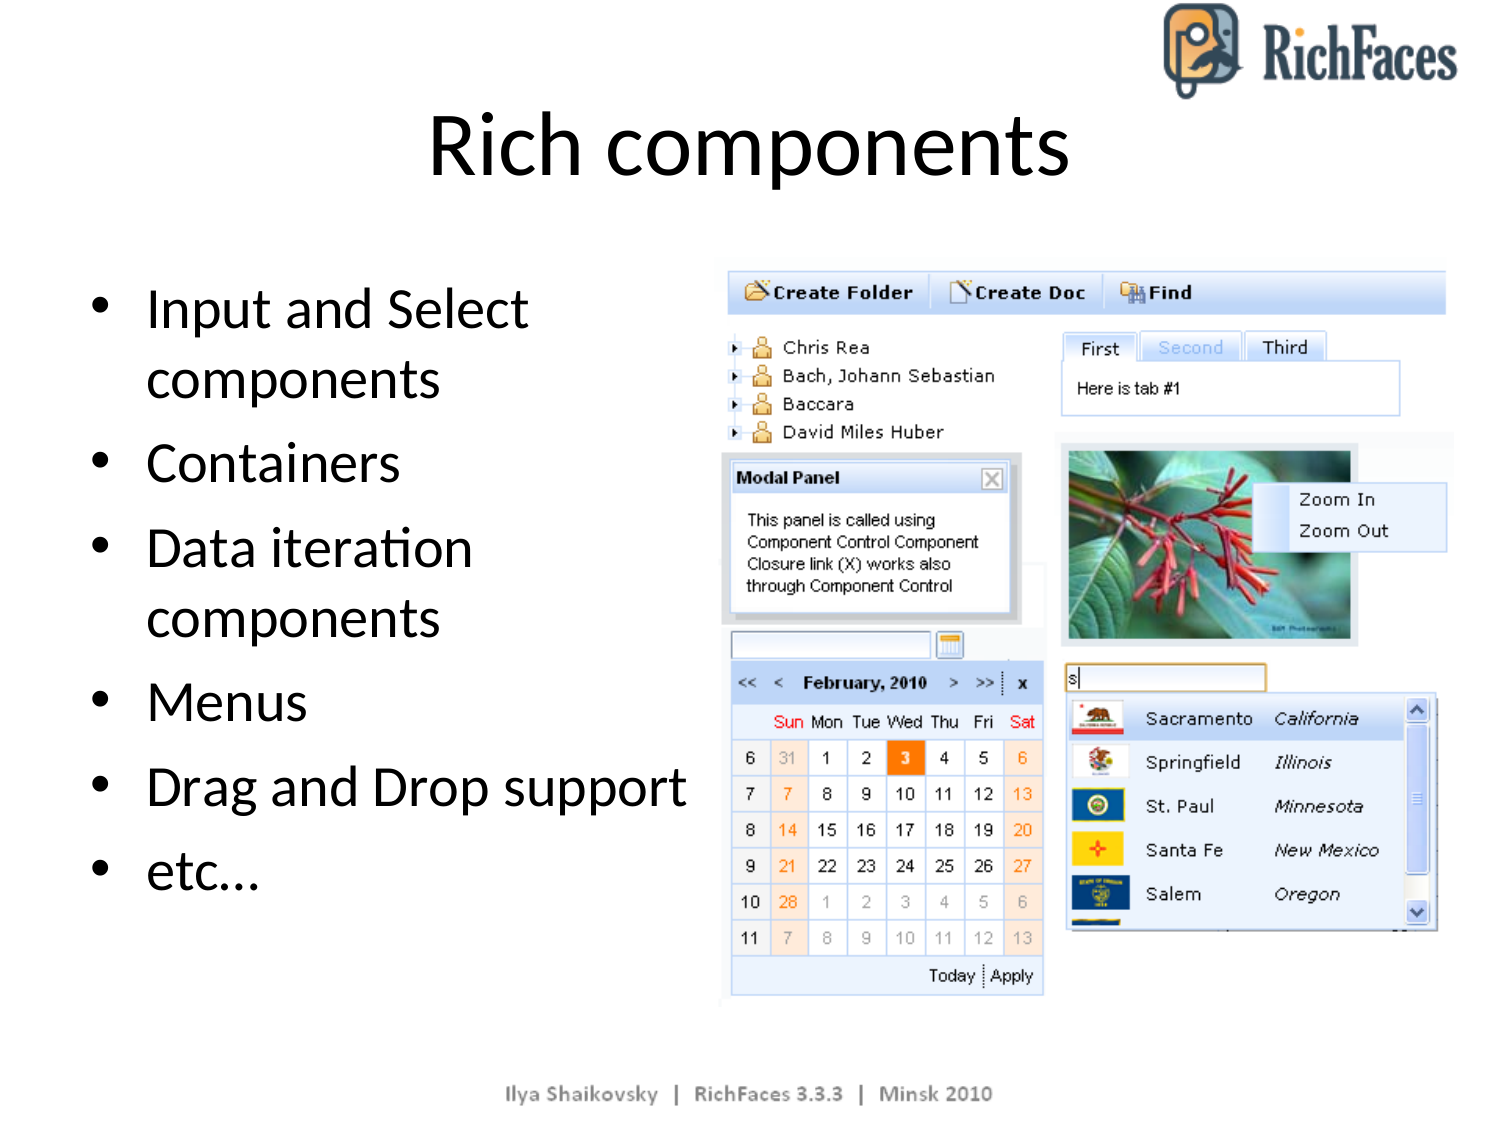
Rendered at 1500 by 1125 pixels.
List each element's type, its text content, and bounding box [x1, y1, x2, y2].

picture [0, 0, 1500, 1125]
title Rich components [75, 45, 1426, 233]
list Input and Select components Containers Data iteration components Menus Drag and Drop support etc… [75, 262, 738, 1080]
